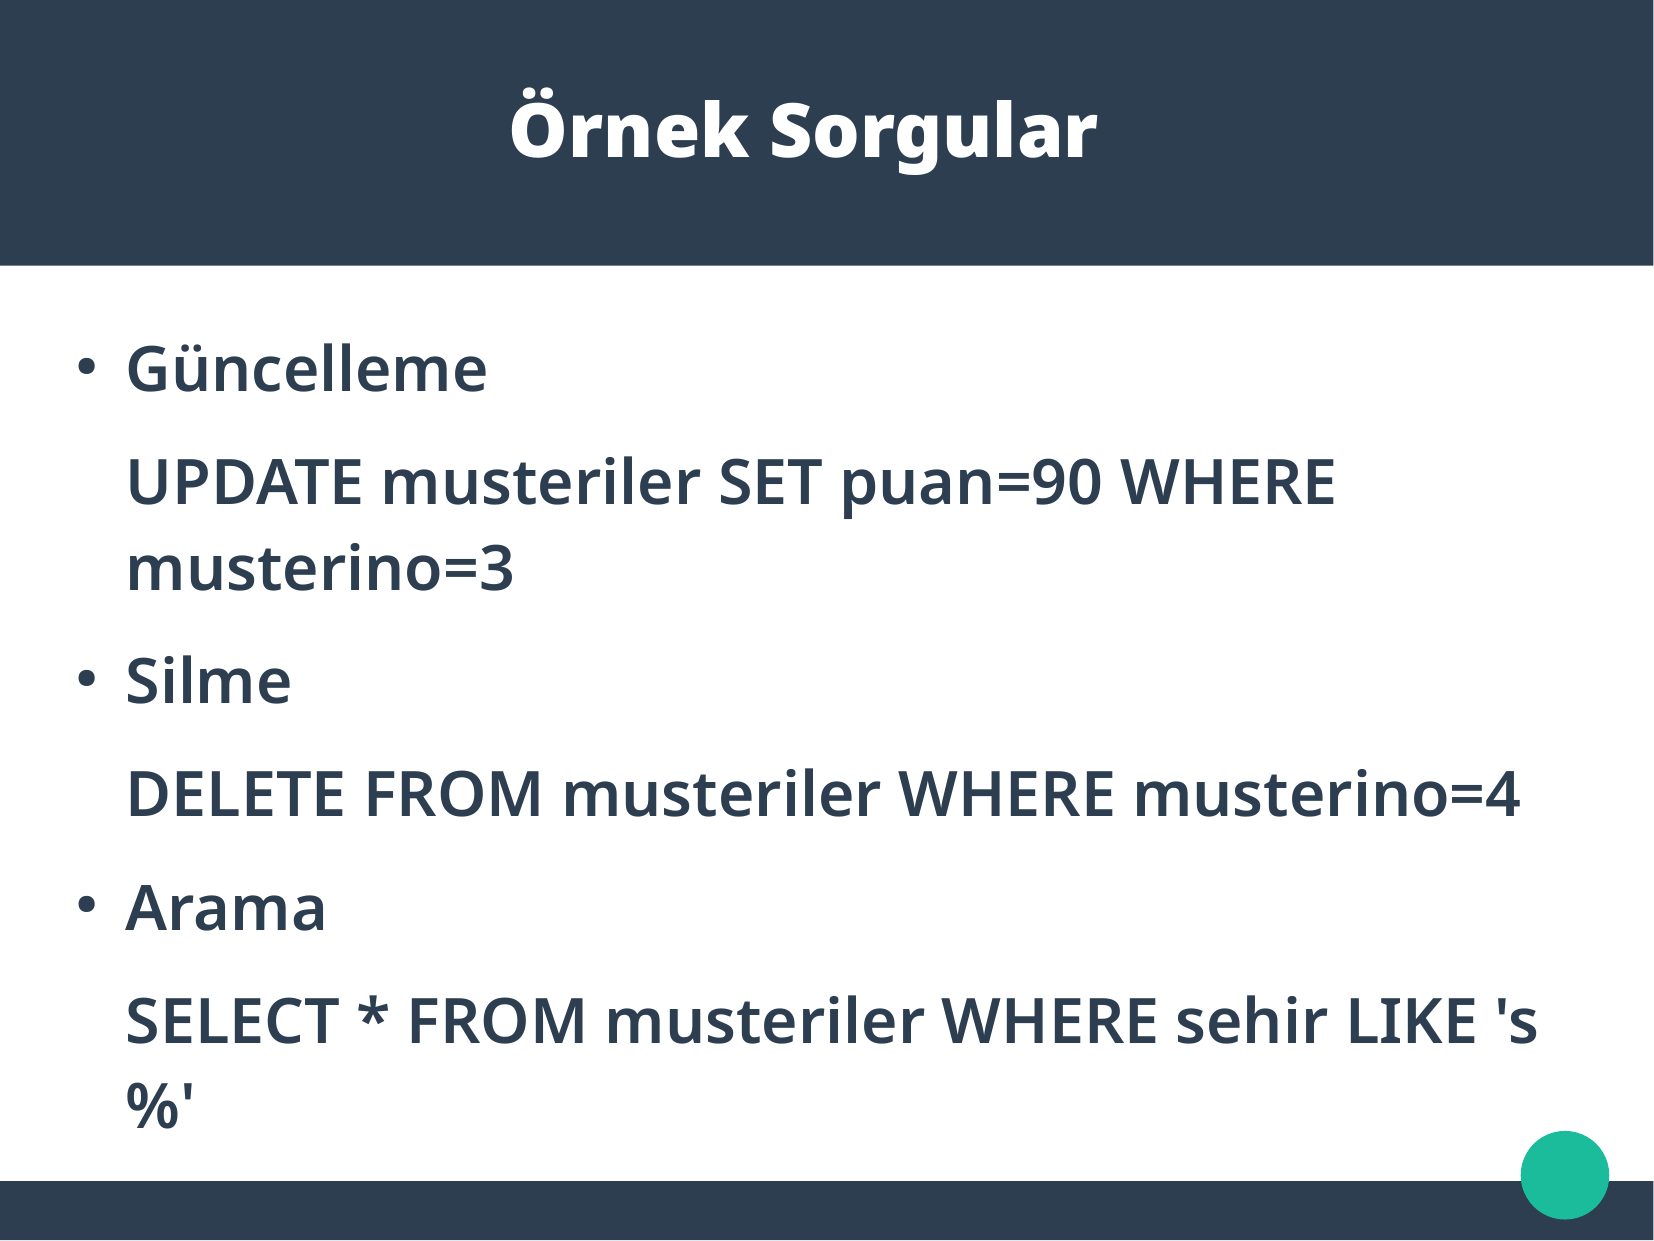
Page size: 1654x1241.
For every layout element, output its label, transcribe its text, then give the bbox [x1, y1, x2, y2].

title Örnek Sorgular [59, 49, 1595, 207]
list Güncelleme UPDATE musteriler SET puan=90 WHERE musterino=3 Silme DELETE FROM musteriler WHERE musterino=4 Arama SELECT * FROM musteriler WHERE sehir LIKE 's%' [59, 324, 1595, 1152]
